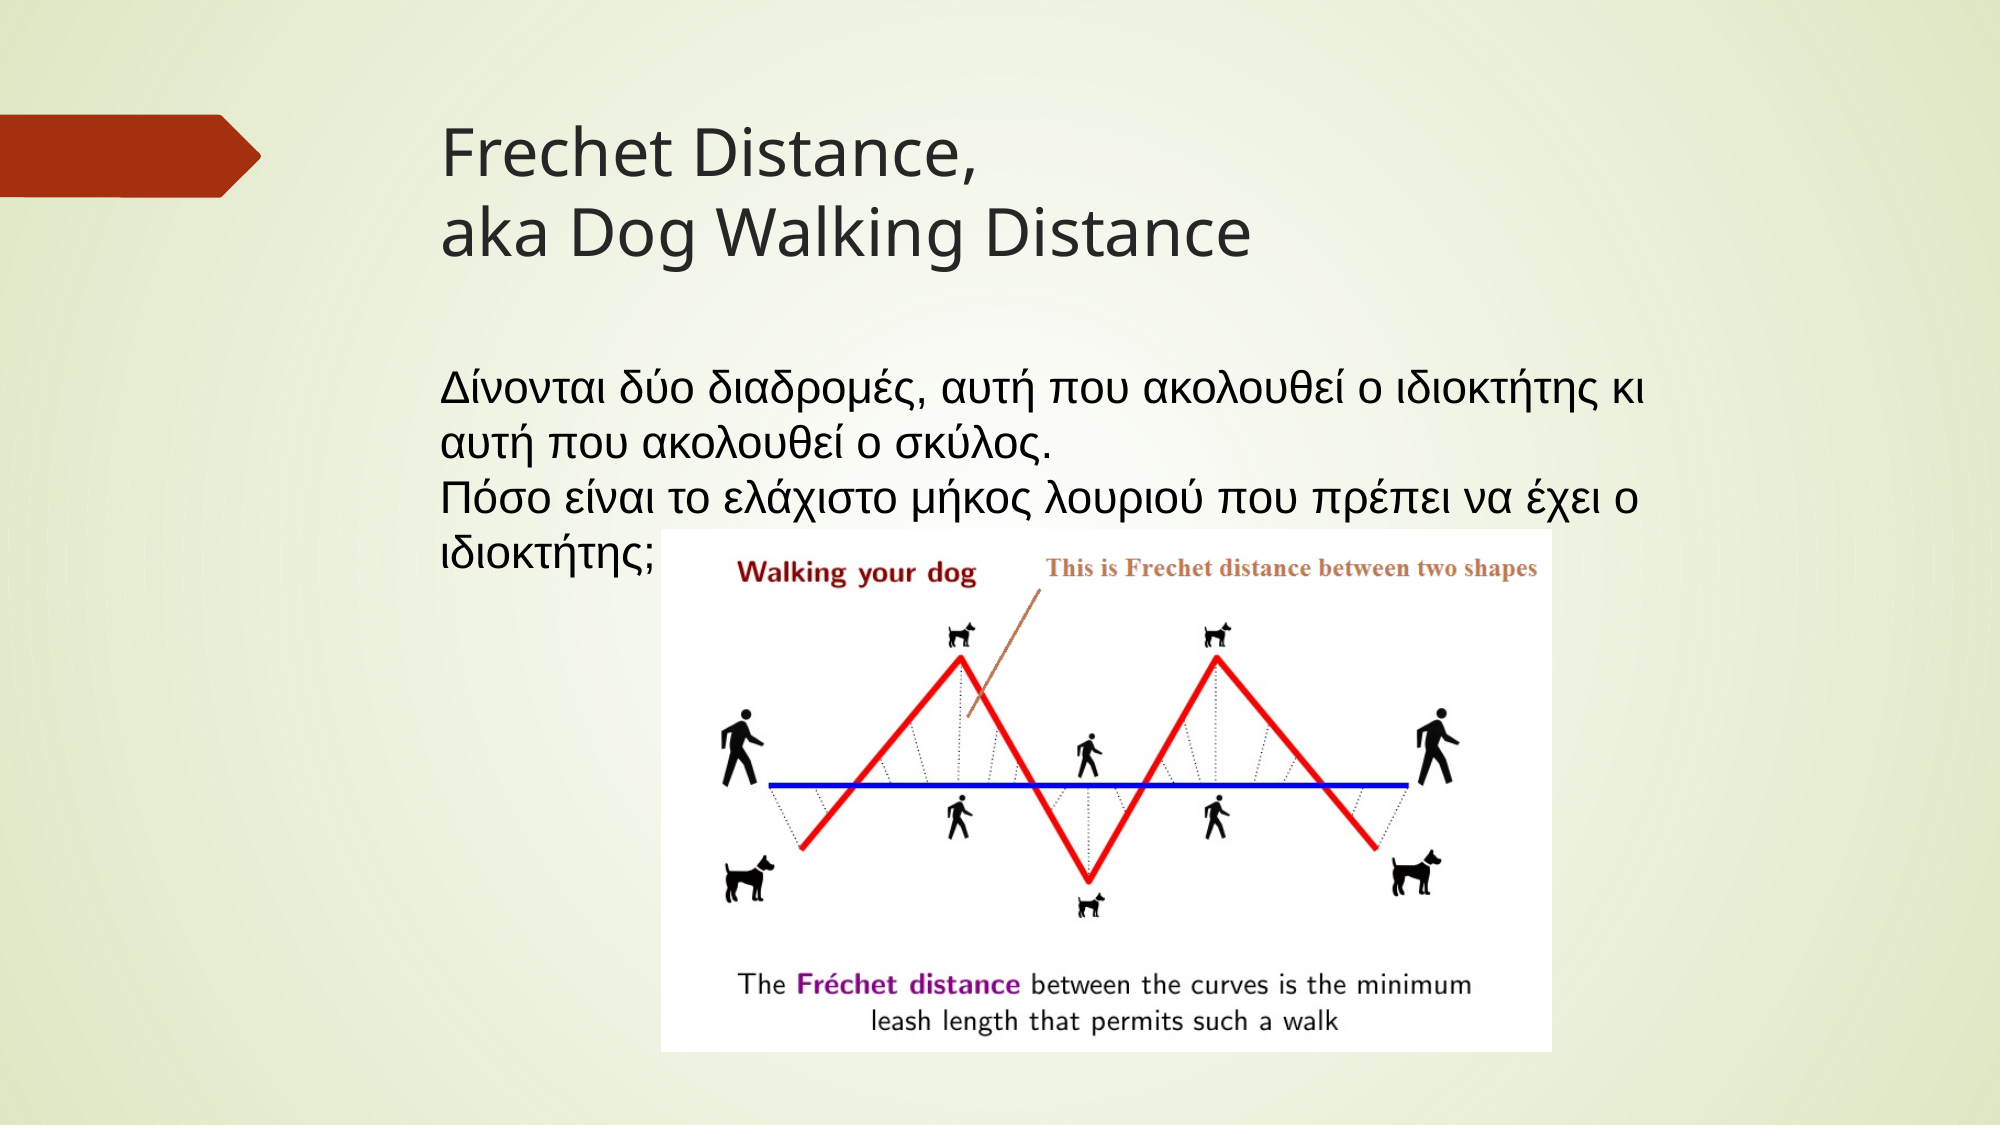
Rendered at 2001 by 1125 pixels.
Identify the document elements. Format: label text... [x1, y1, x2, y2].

title Frechet Distance, aka Dog Walking Distance [425, 102, 1888, 313]
list Δίνονται δύο διαδρομές, αυτή που ακολουθεί ο ιδιοκτήτης κι αυτή που ακολουθεί ο σκύλος. Πόσο είναι το ελάχιστο μήκος λουριού που πρέπει να έχει ο ιδιοκτήτης; [424, 350, 1689, 970]
picture [661, 529, 1552, 1052]
